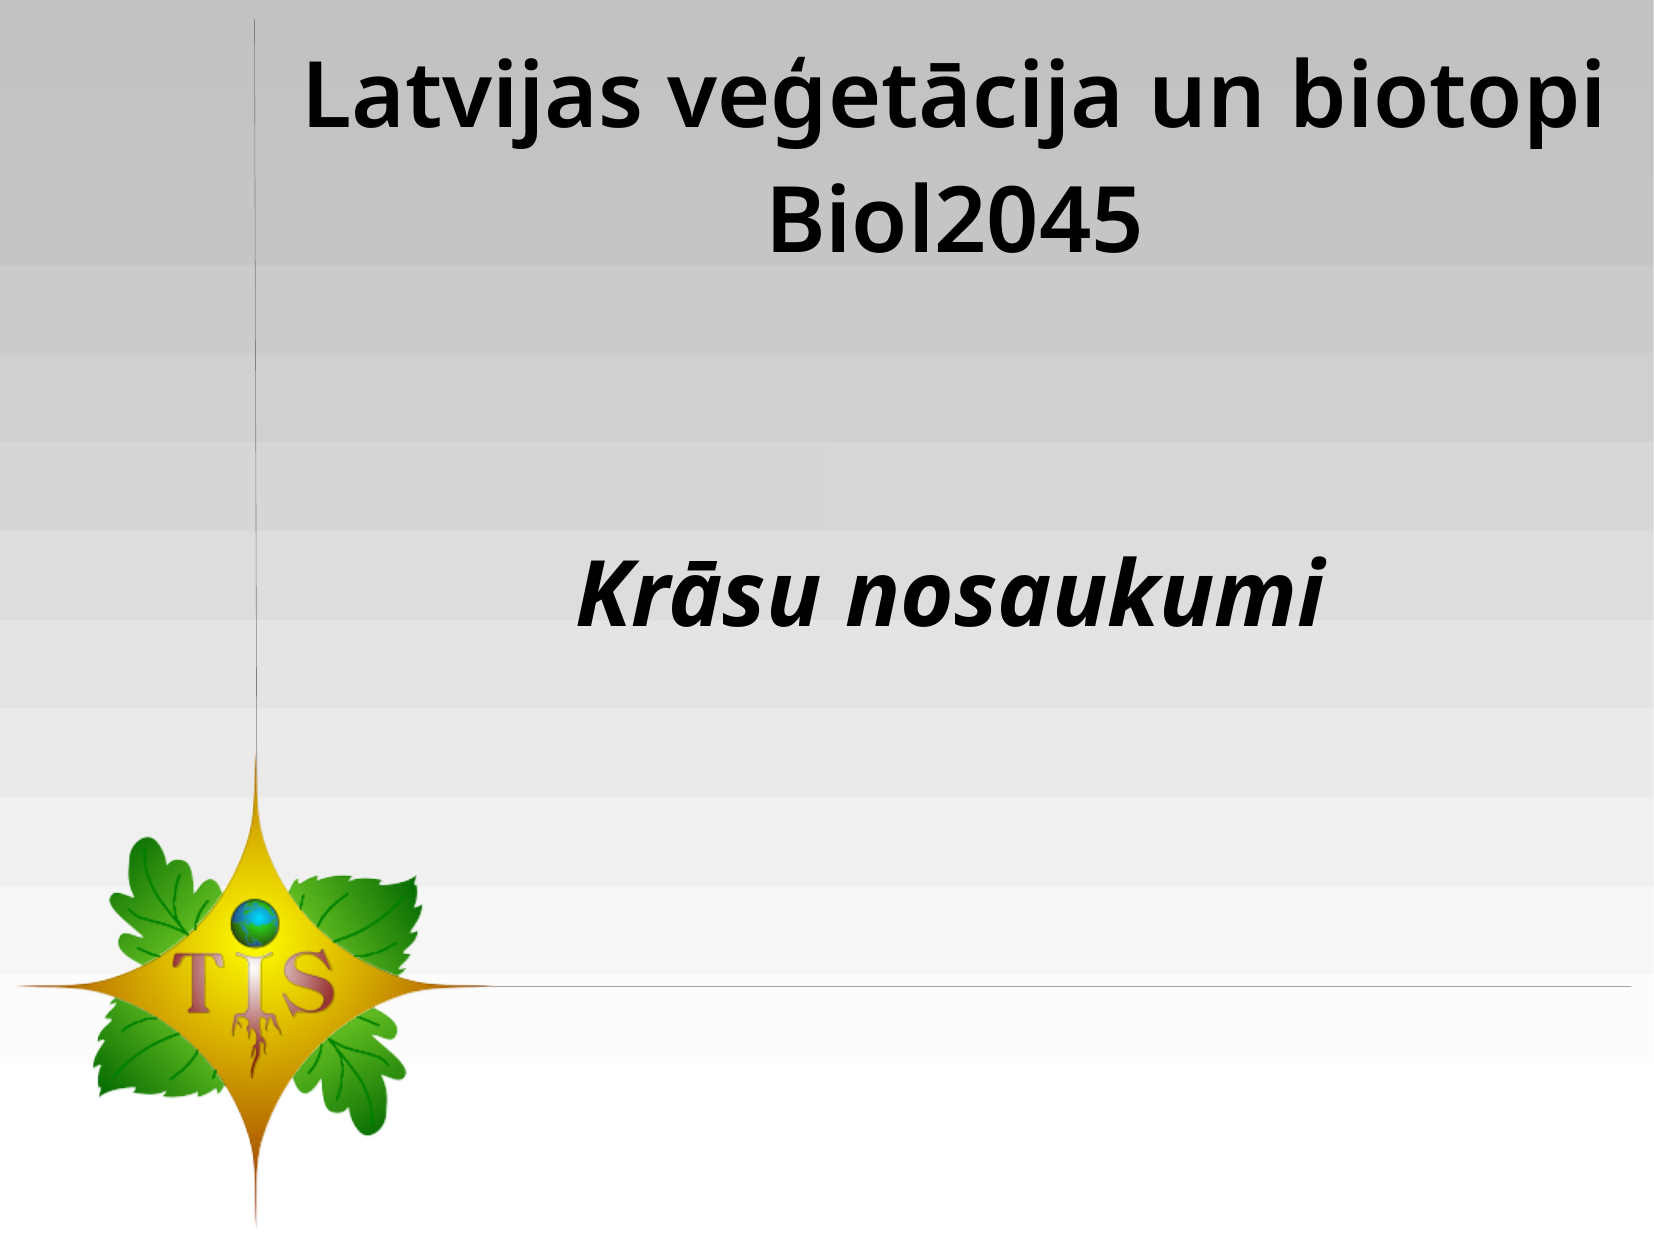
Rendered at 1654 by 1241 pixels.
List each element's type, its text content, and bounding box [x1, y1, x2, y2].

title Krāsu nosaukumi [295, 324, 1607, 857]
picture [0, 0, 1654, 1241]
